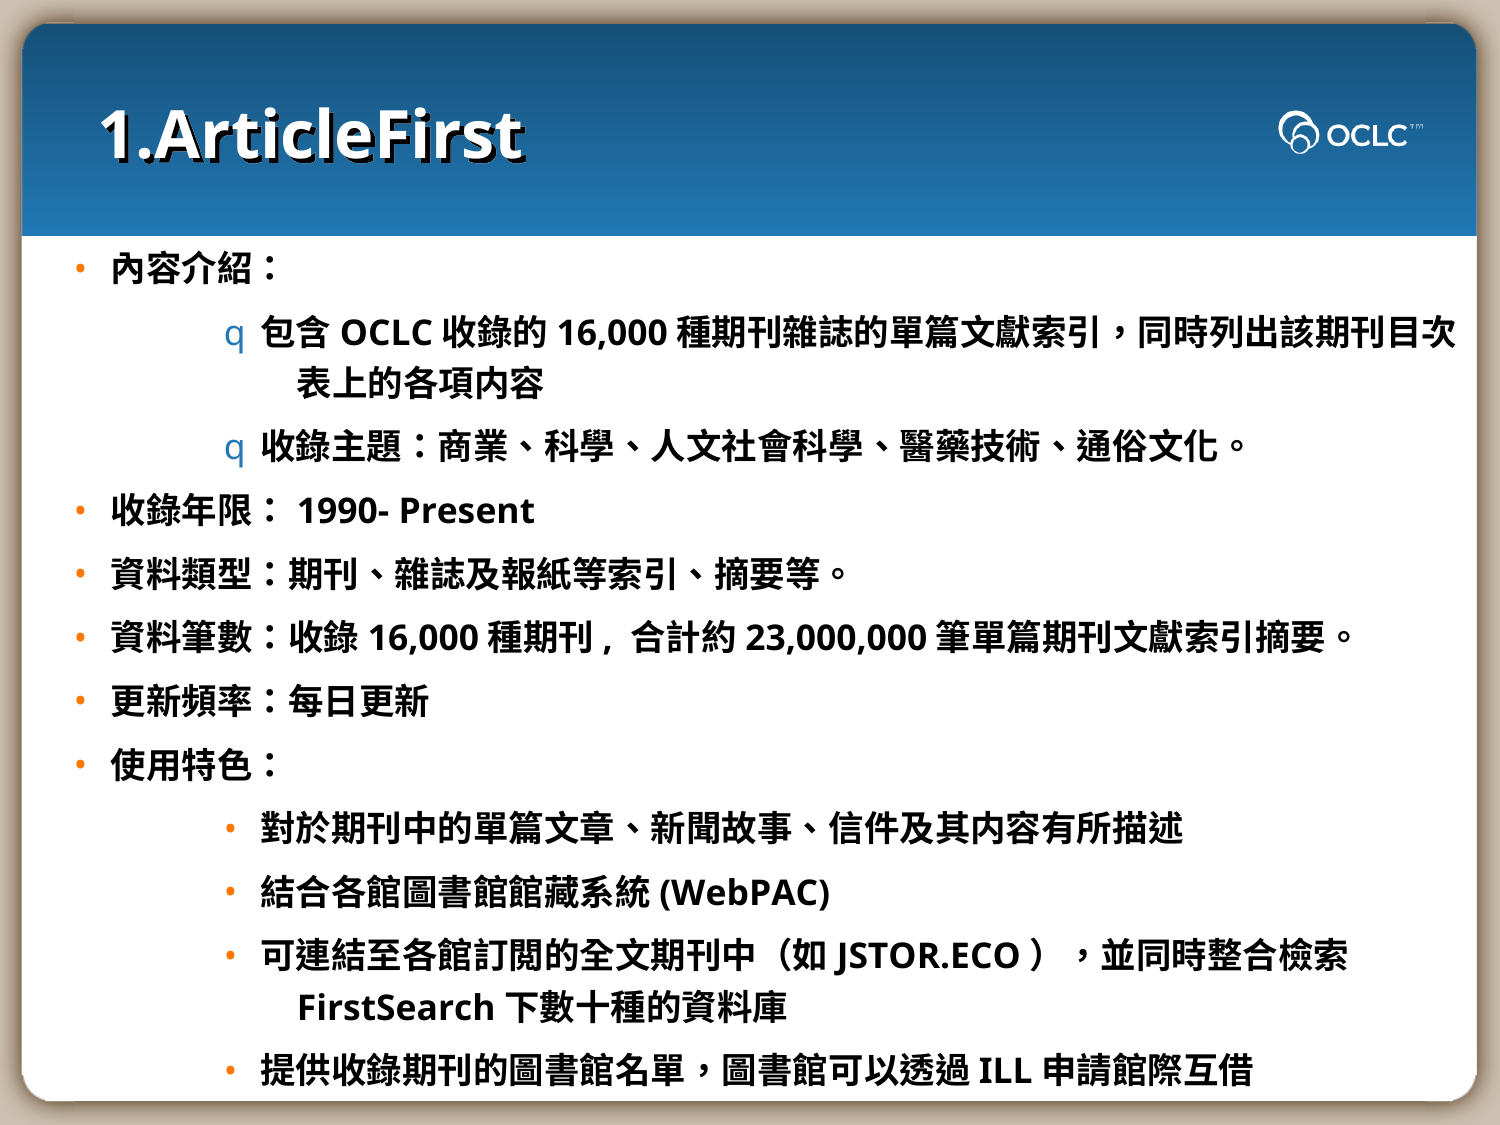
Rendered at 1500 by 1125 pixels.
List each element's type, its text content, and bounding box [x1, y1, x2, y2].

list 內容介紹： 包含OCLC收錄的16,000種期刊雜誌的單篇文獻索引，同時列出該期刊目次表上的各項内容 收錄主題：商業、科學、人文社會科學、醫藥技術、通俗文化。 收錄年限：1990- Present 資料類型：期刊、雜誌及報紙等索引、摘要等。 資料筆數：收錄16,000種期刊, 合計約23,000,000筆單篇期刊文獻索引摘要。 更新頻率：每日更新 使用特色： 對於期刊中的單篇文章、新聞故事、信件及其内容有所描述 結合各館圖書館館藏系統(WebPAC) 可連結至各館訂閲的全文期刊中（如JSTOR.ECO），並同時整合檢索FirstSearch下數十種的資料庫 提供收錄期刊的圖書館名單，圖書館可以透過ILL申請館際互借 [69, 237, 1471, 1125]
text_box 1.ArticleFirst [83, 81, 1222, 183]
